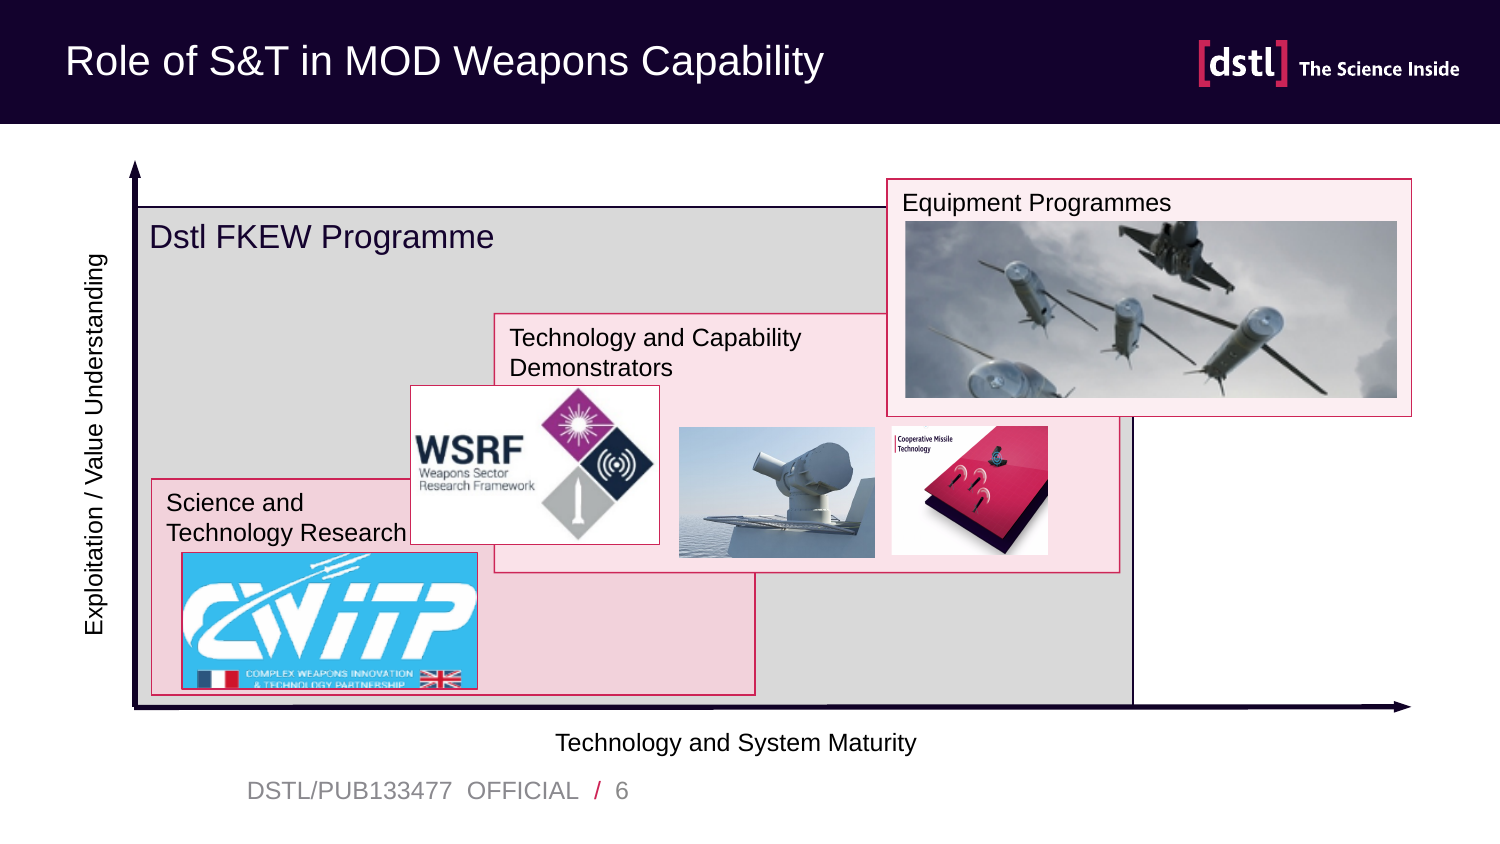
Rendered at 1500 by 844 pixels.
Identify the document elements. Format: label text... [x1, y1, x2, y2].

text_box Equipment Programmes [887, 179, 1411, 416]
picture [182, 553, 477, 689]
title Role of S&T in MOD Weapons Capability [5, 8, 1129, 115]
picture [411, 386, 659, 544]
text_box Science and Technology Research [151, 479, 755, 695]
text_box Exploitation / Value Understanding [69, 220, 116, 669]
text_box Technology and System Maturity [287, 718, 1185, 765]
text_box [138, 207, 1133, 704]
text_box DSTL/PUB133477 OFFICIAL / 6 [232, 767, 1459, 812]
text_box Technology and Capability Demonstrators [494, 314, 1120, 573]
picture [891, 426, 1048, 555]
picture [905, 221, 1397, 398]
picture [679, 427, 875, 558]
text_box Dstl FKEW Programme [134, 207, 551, 263]
